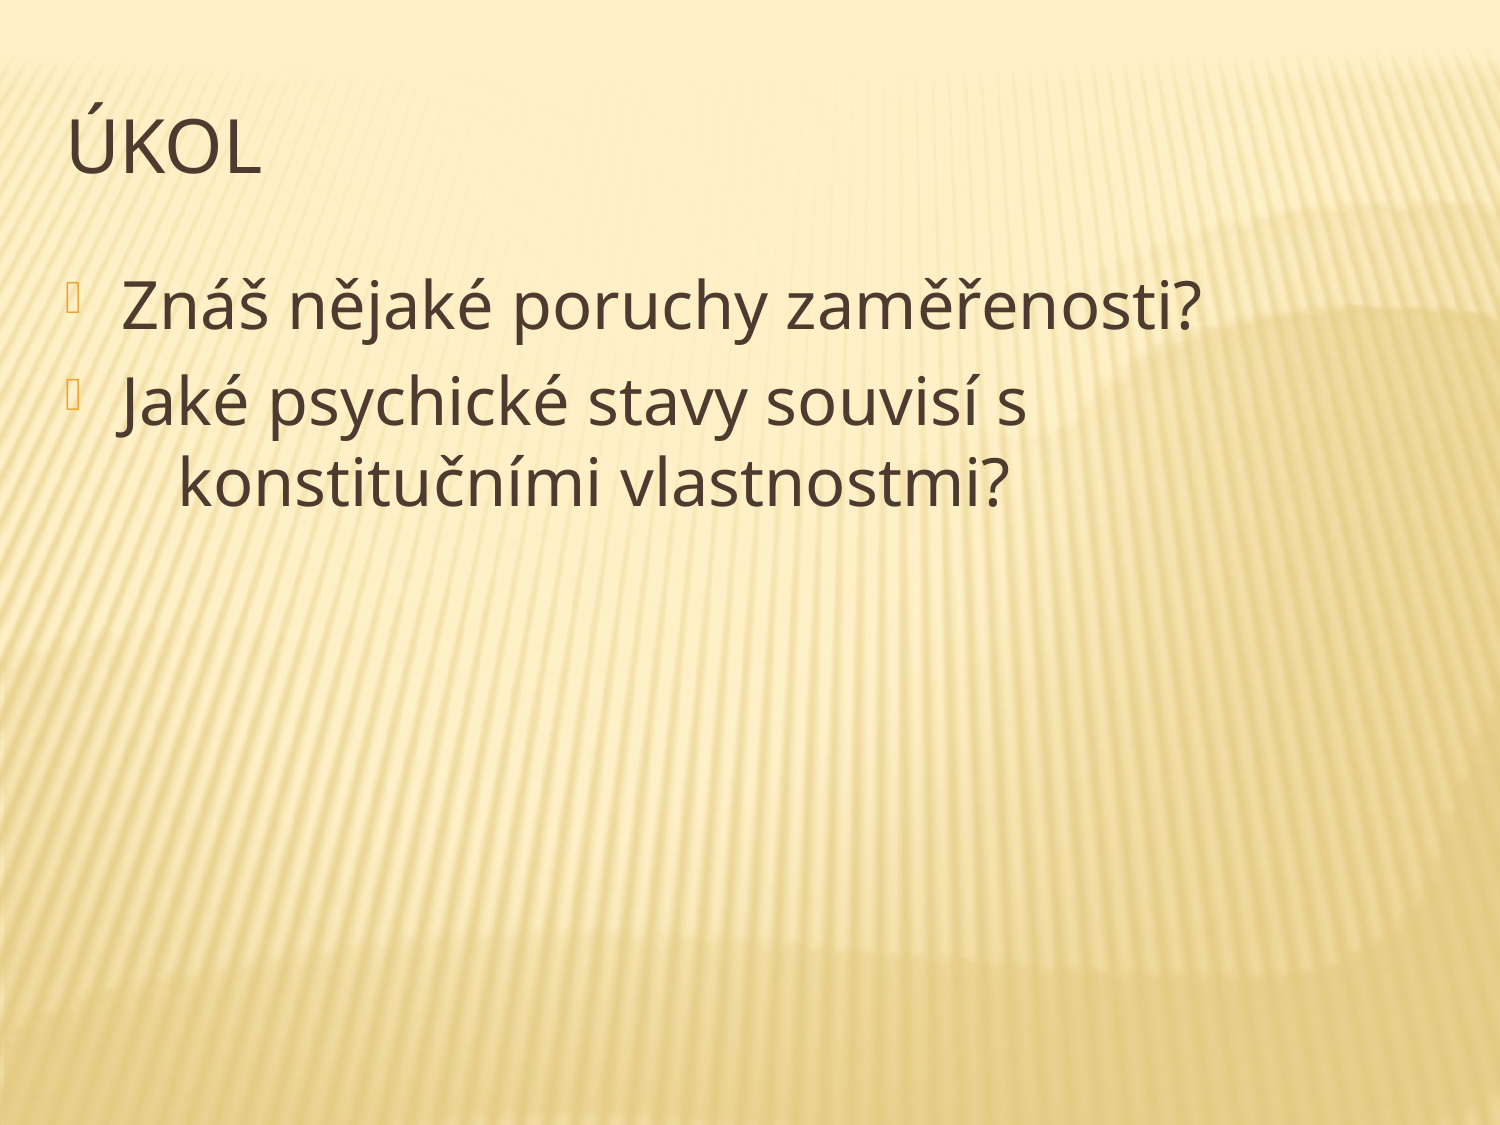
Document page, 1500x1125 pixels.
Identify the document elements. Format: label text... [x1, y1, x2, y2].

title Úkol [50, 75, 1476, 213]
list Znáš nějaké poruchy zaměřenosti? Jaké psychické stavy souvisí s konstitučními vlastnostmi? [50, 254, 1476, 998]
